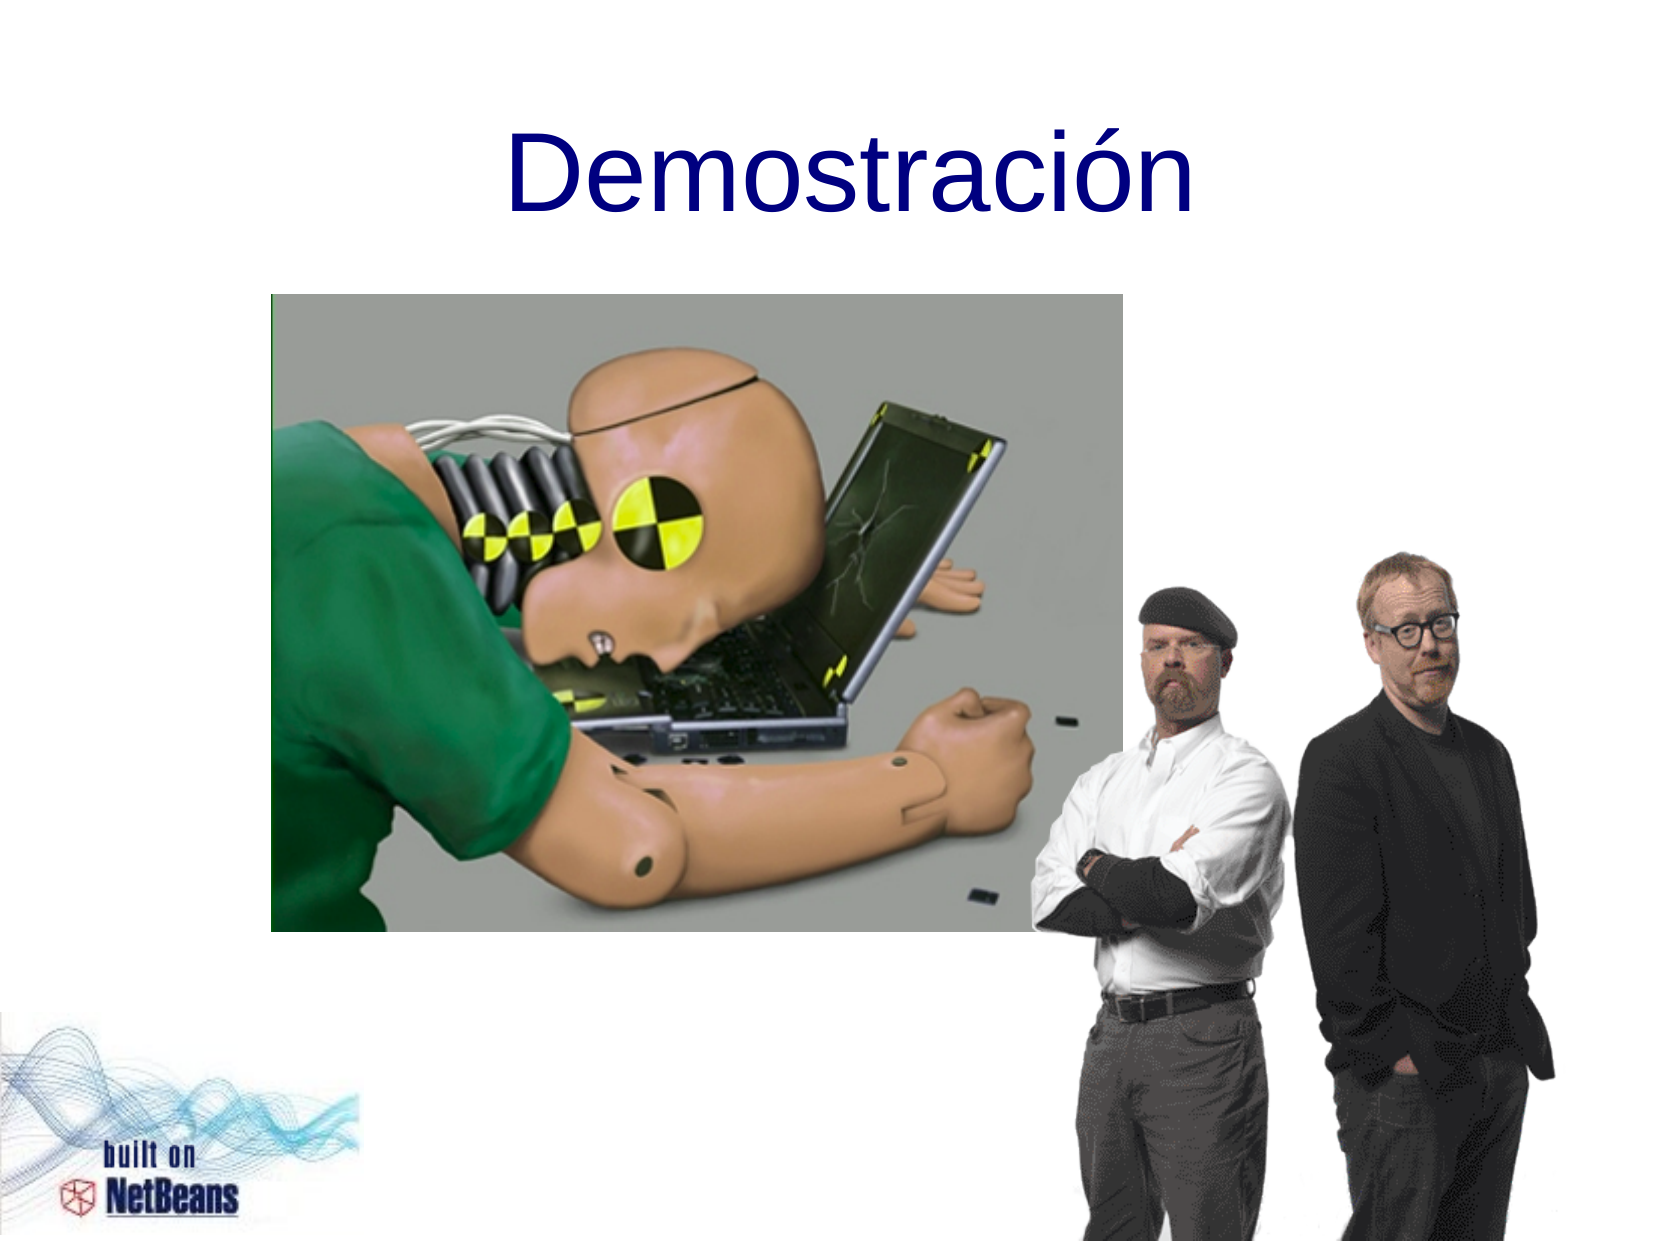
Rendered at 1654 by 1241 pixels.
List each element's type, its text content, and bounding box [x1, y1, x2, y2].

picture [271, 294, 1654, 1241]
picture [0, 1012, 364, 1235]
title Demostración [106, 108, 1595, 238]
